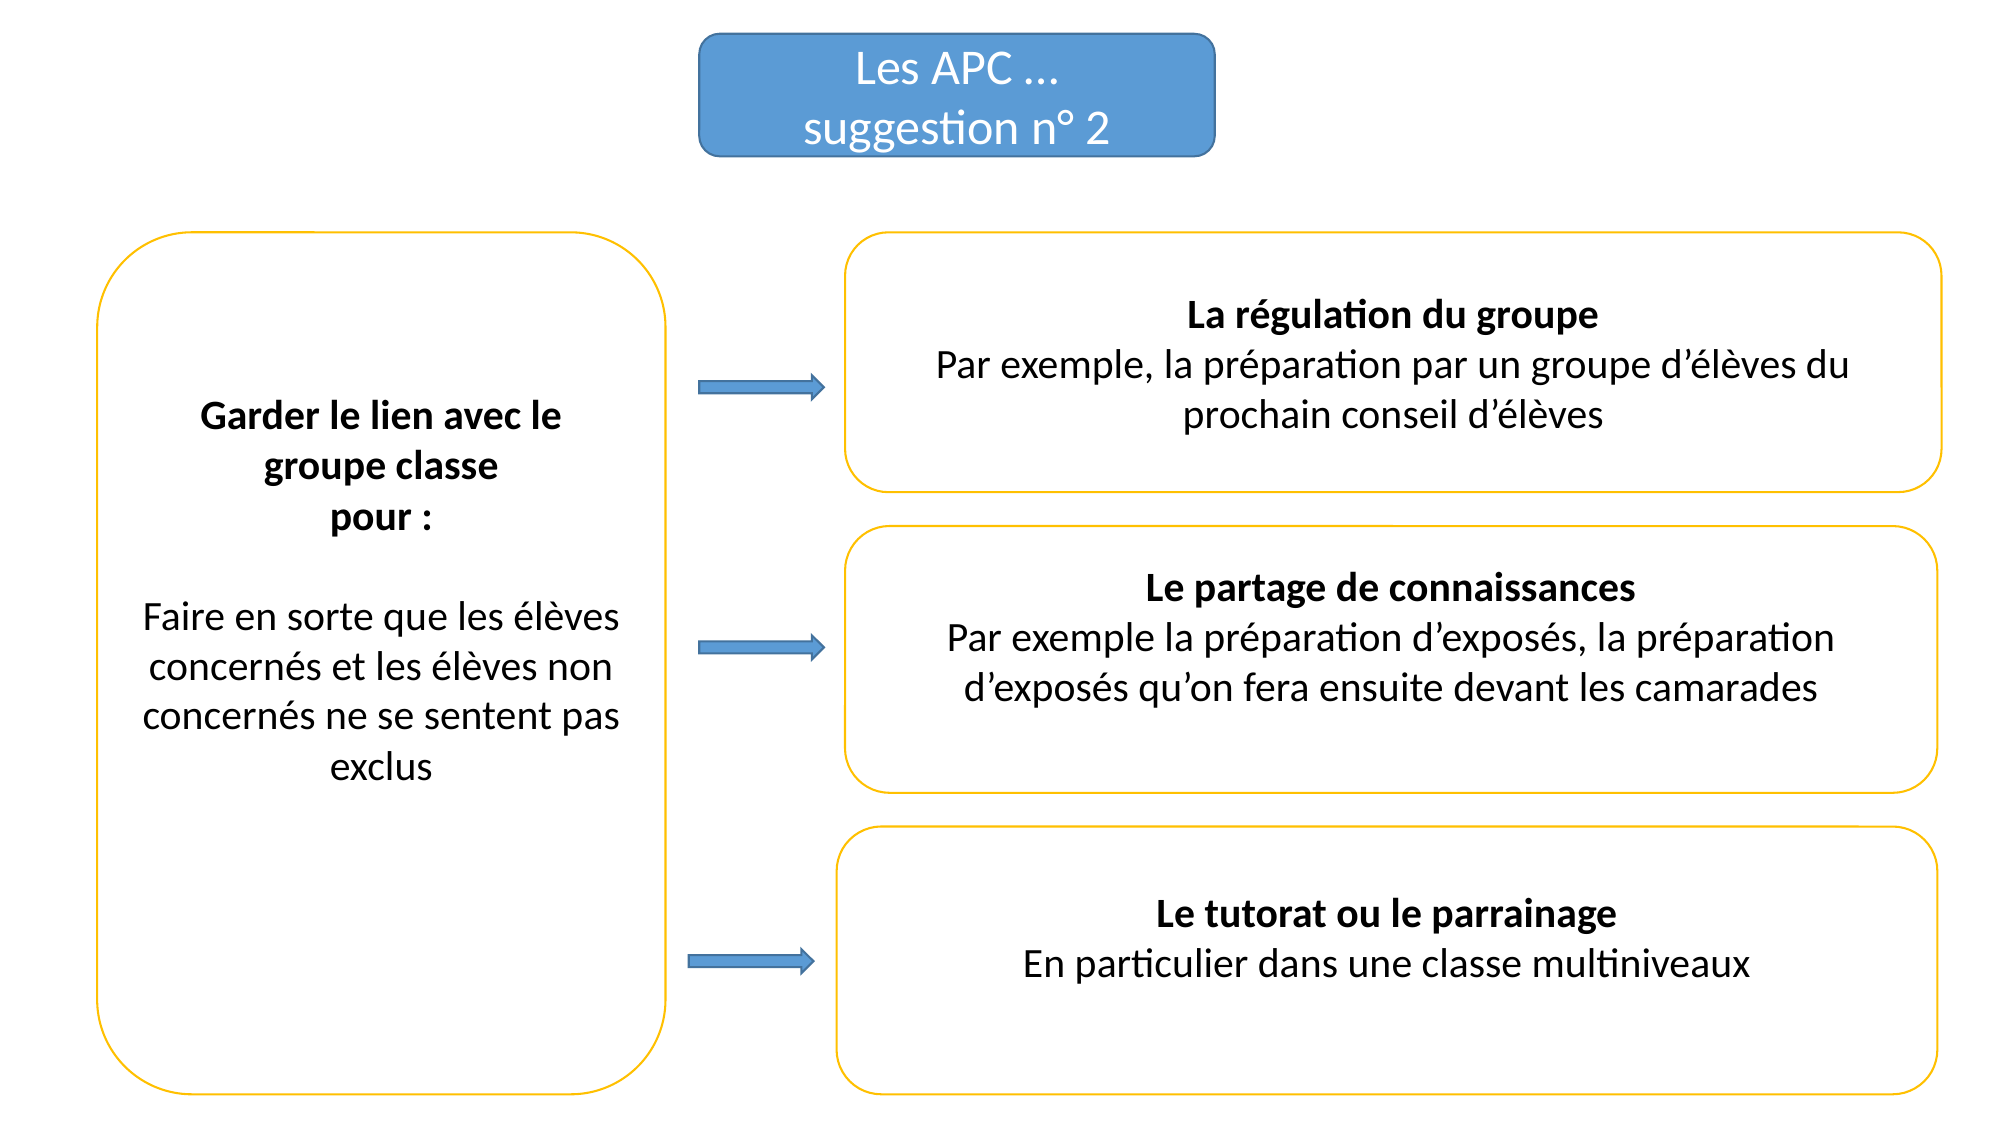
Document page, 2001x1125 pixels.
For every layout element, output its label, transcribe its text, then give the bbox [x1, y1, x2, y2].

text_box Les APC … suggestion n° 2 [699, 33, 1215, 157]
text_box [699, 375, 824, 400]
text_box Le tutorat ou le parrainage En particulier dans une classe multiniveaux [836, 826, 1938, 1095]
text_box [699, 635, 824, 660]
text_box Garder le lien avec le groupe classe pour : Faire en sorte que les élèves concernés et les élèves non concernés ne se sentent pas exclus [97, 232, 666, 1095]
text_box [688, 949, 814, 974]
text_box Le partage de connaissances Par exemple la préparation d’exposés, la préparation d’exposés qu’on fera ensuite devant les camarades [845, 526, 1938, 793]
text_box La régulation du groupe Par exemple, la préparation par un groupe d’élèves du prochain conseil d’élèves [845, 232, 1942, 493]
